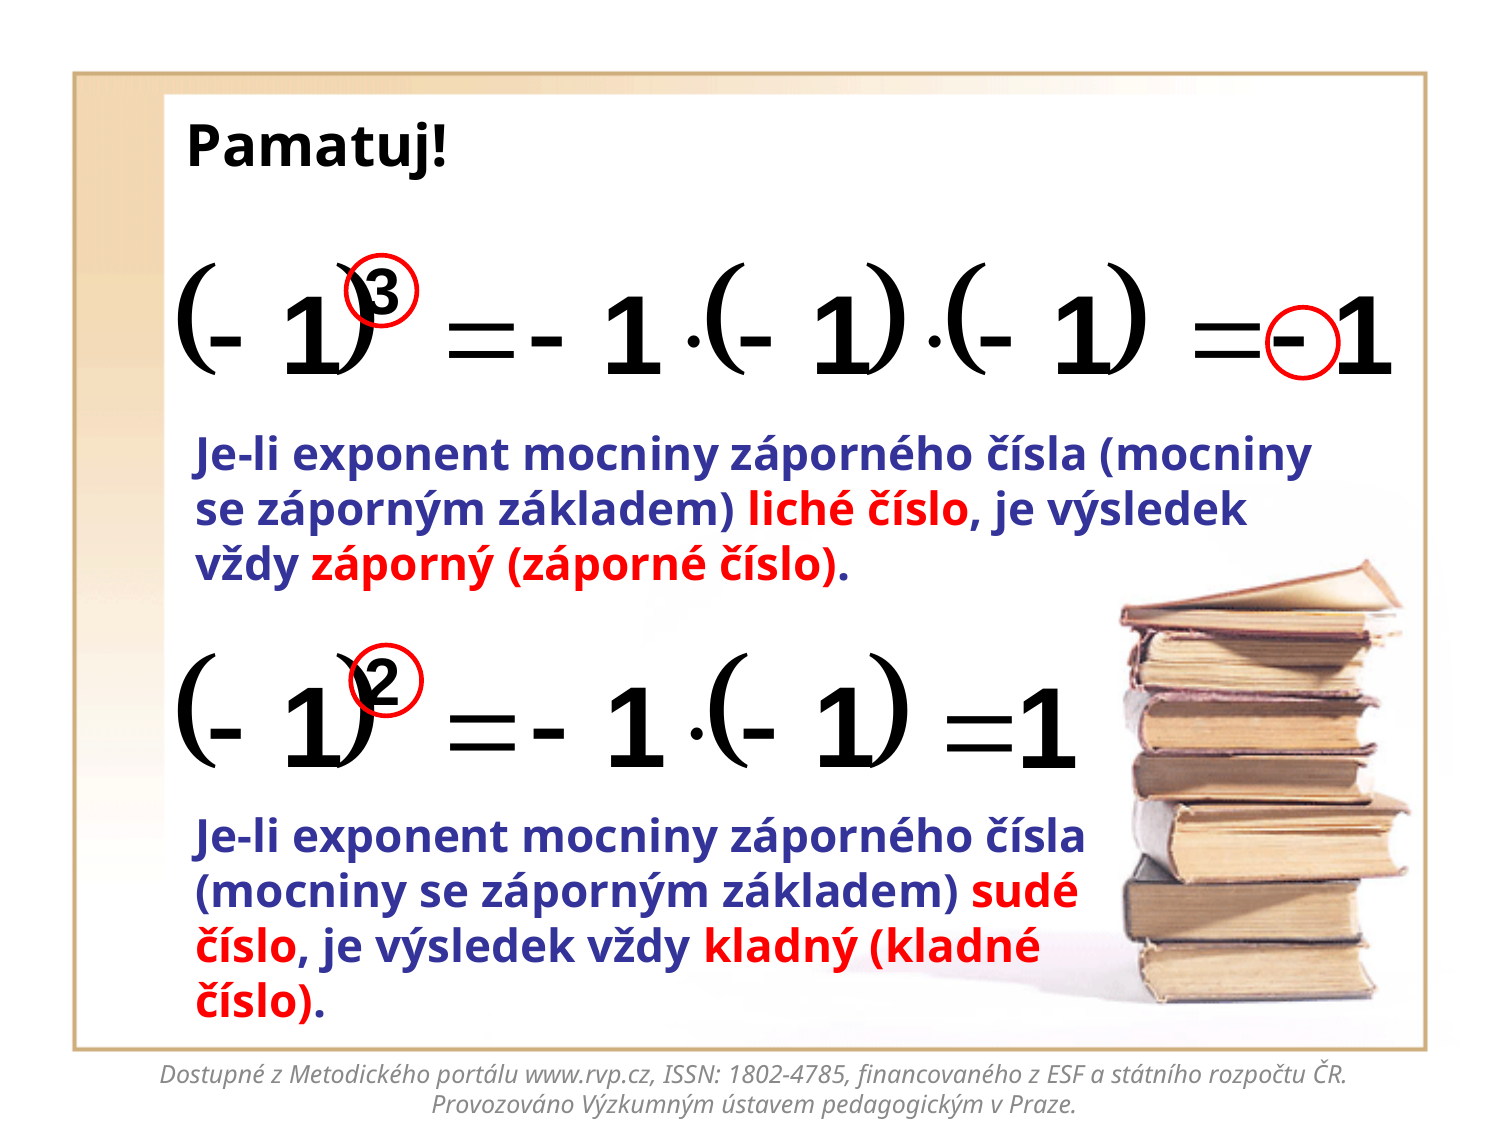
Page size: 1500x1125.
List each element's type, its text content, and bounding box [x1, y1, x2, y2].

text_box Pamatuj! [171, 89, 798, 197]
chart [1166, 270, 1400, 393]
chart [158, 243, 1147, 422]
picture [0, 0, 1500, 1125]
chart [918, 662, 1087, 788]
chart [158, 633, 916, 816]
text_box Je-li exponent mocniny záporného čísla (mocniny se záporným základem) sudé číslo, je výsledek vždy kladný (kladné číslo). [180, 833, 1105, 1000]
text_box Je-li exponent mocniny záporného čísla (mocniny se záporným základem) liché číslo, je výsledek vždy záporný (záporné číslo). [181, 453, 1365, 561]
